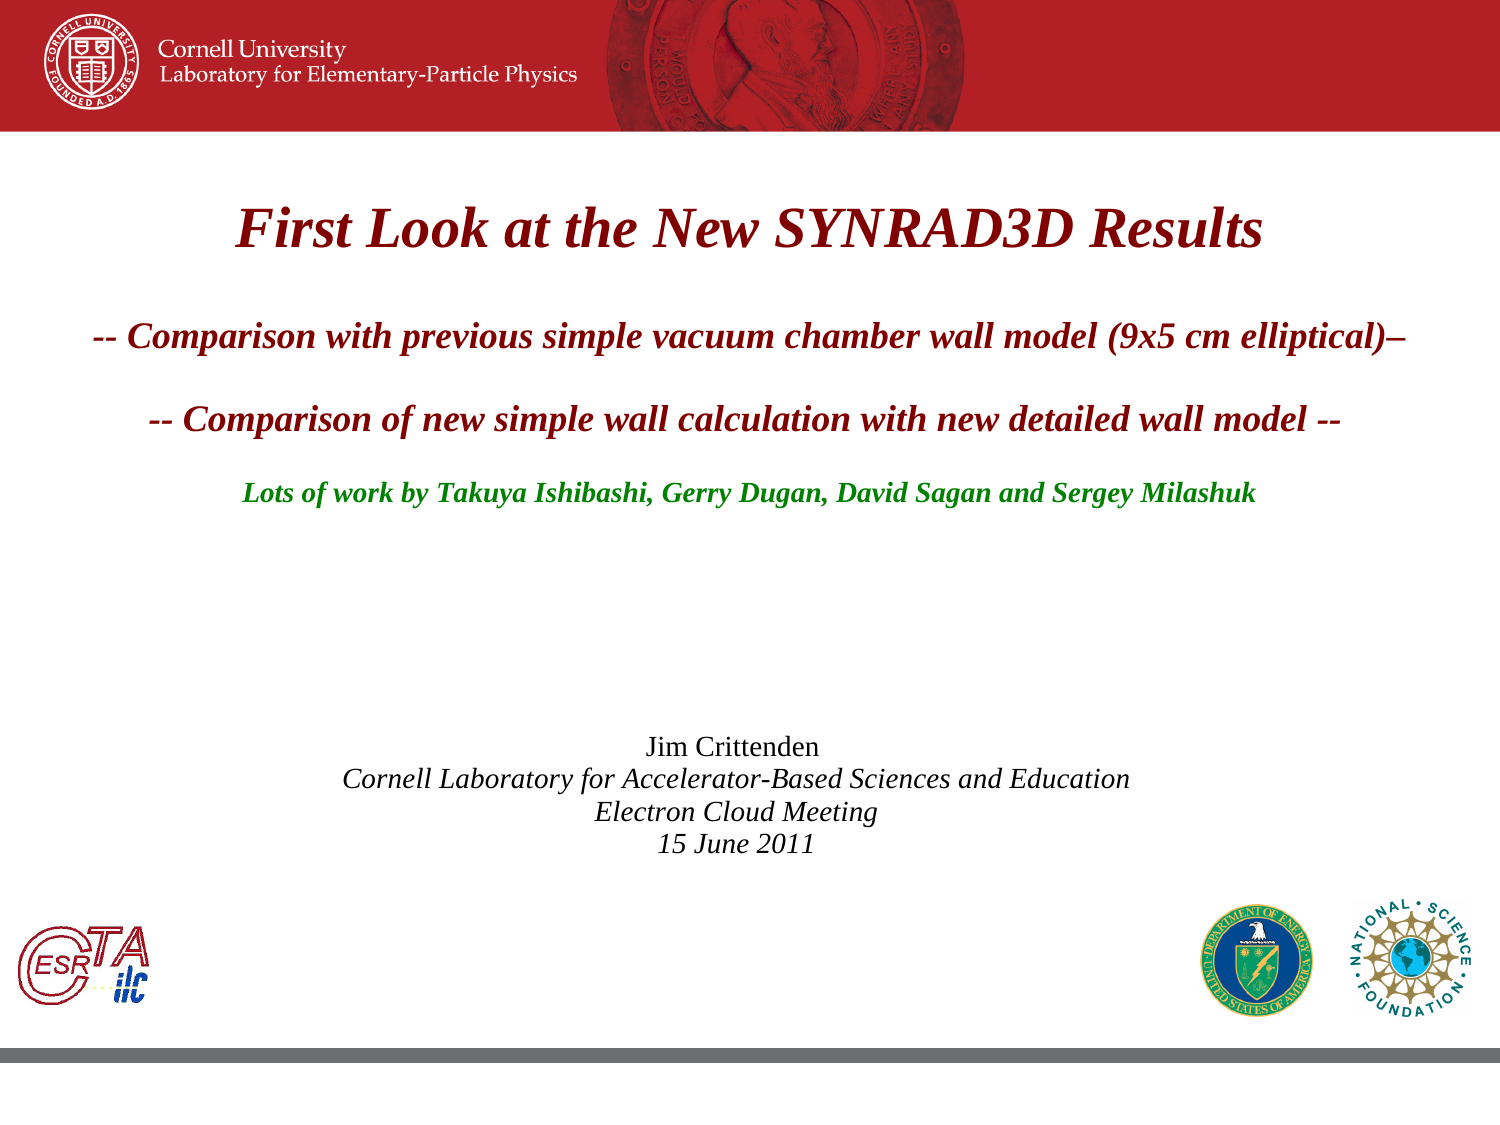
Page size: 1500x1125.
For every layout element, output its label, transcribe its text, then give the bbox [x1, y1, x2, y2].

picture [1350, 899, 1471, 1017]
picture [8, 899, 151, 1036]
text_box First Look at the New SYNRAD3D Results -- Comparison with previous simple vacuum chamber wall model (9x5 cm elliptical)– -- Comparison of new simple wall calculation with new detailed wall model -- Lots of work by Takuya Ishibashi, Gerry Dugan, David Sagan and Sergey Milashuk [52, 195, 1448, 656]
picture [1200, 904, 1313, 1017]
subtitle Jim Crittenden Cornell Laboratory for Accelerator-Based Sciences and Education Electron Cloud Meeting 15 June 2011 [286, 723, 1187, 902]
picture [0, 0, 1500, 132]
